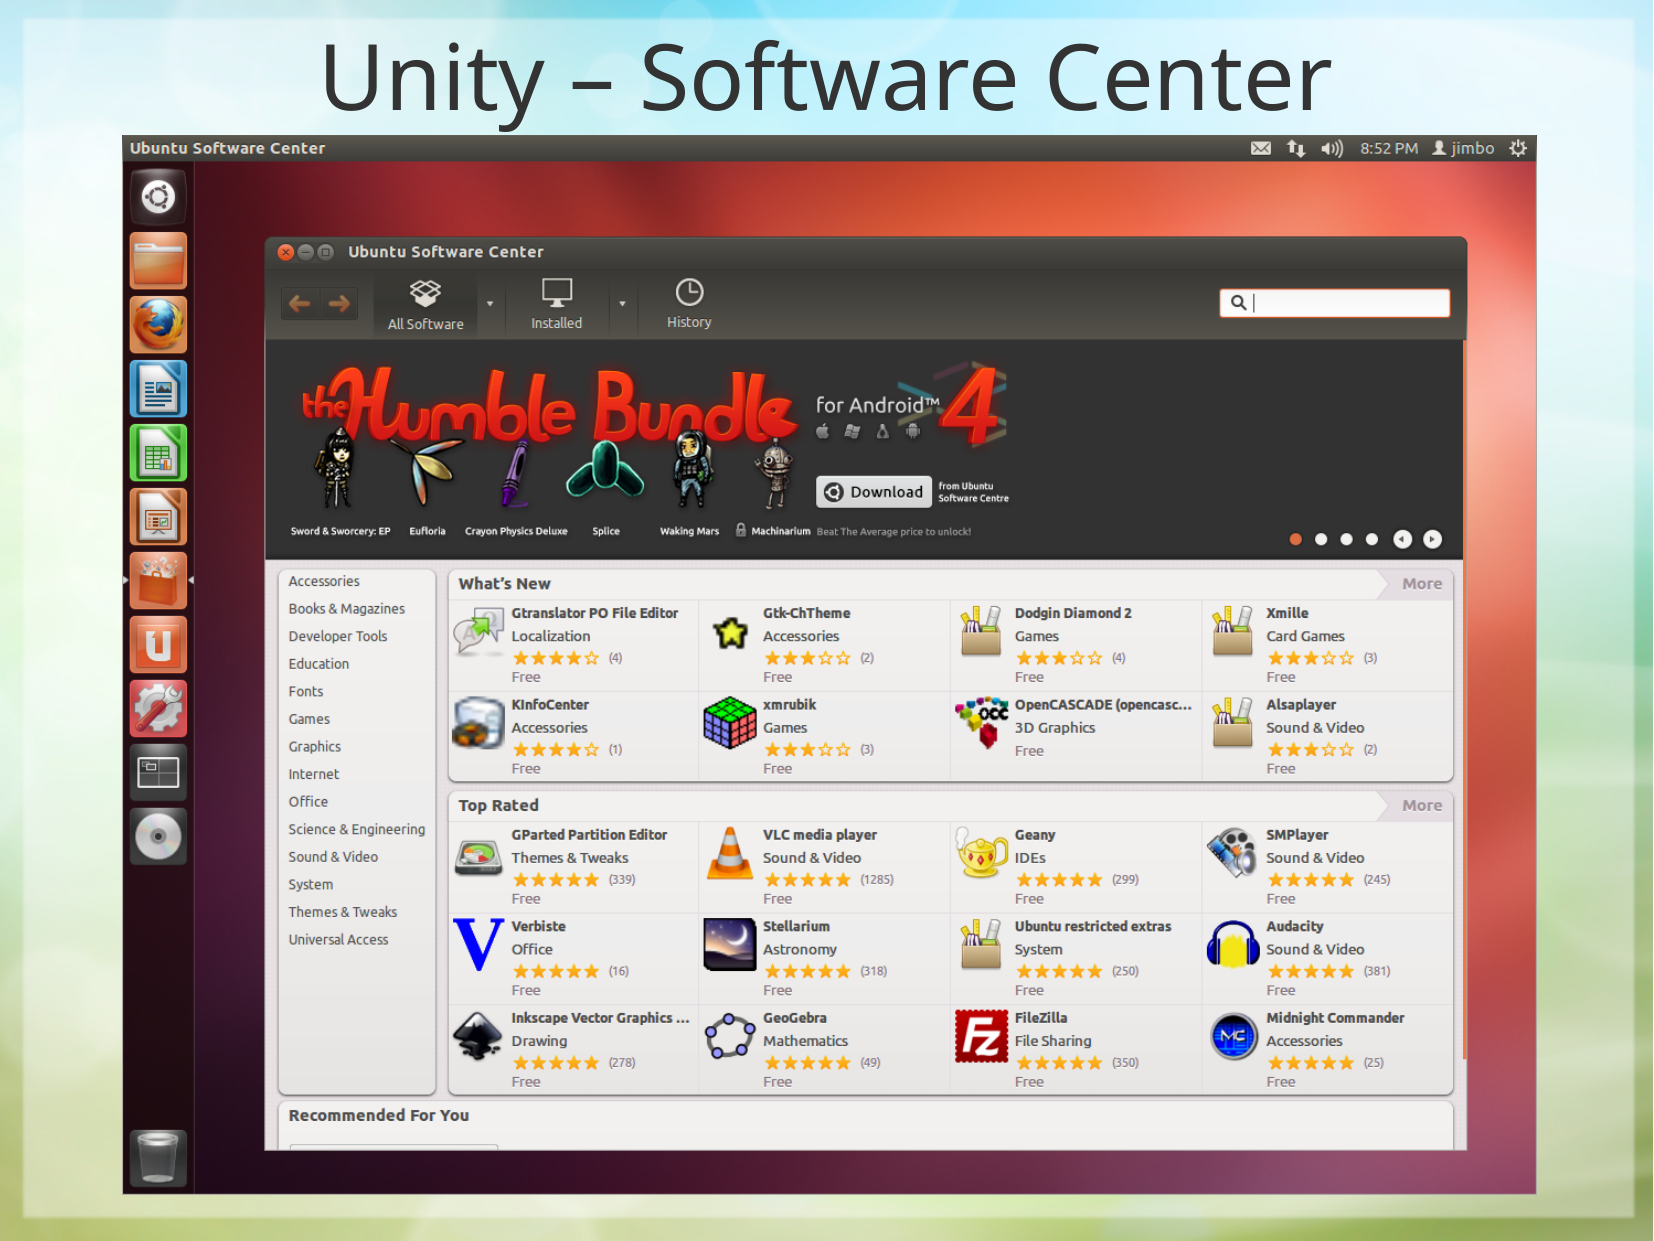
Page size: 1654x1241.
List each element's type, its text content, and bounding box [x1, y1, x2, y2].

title Unity – Software Center [82, 0, 1571, 151]
picture [0, 0, 1654, 1241]
